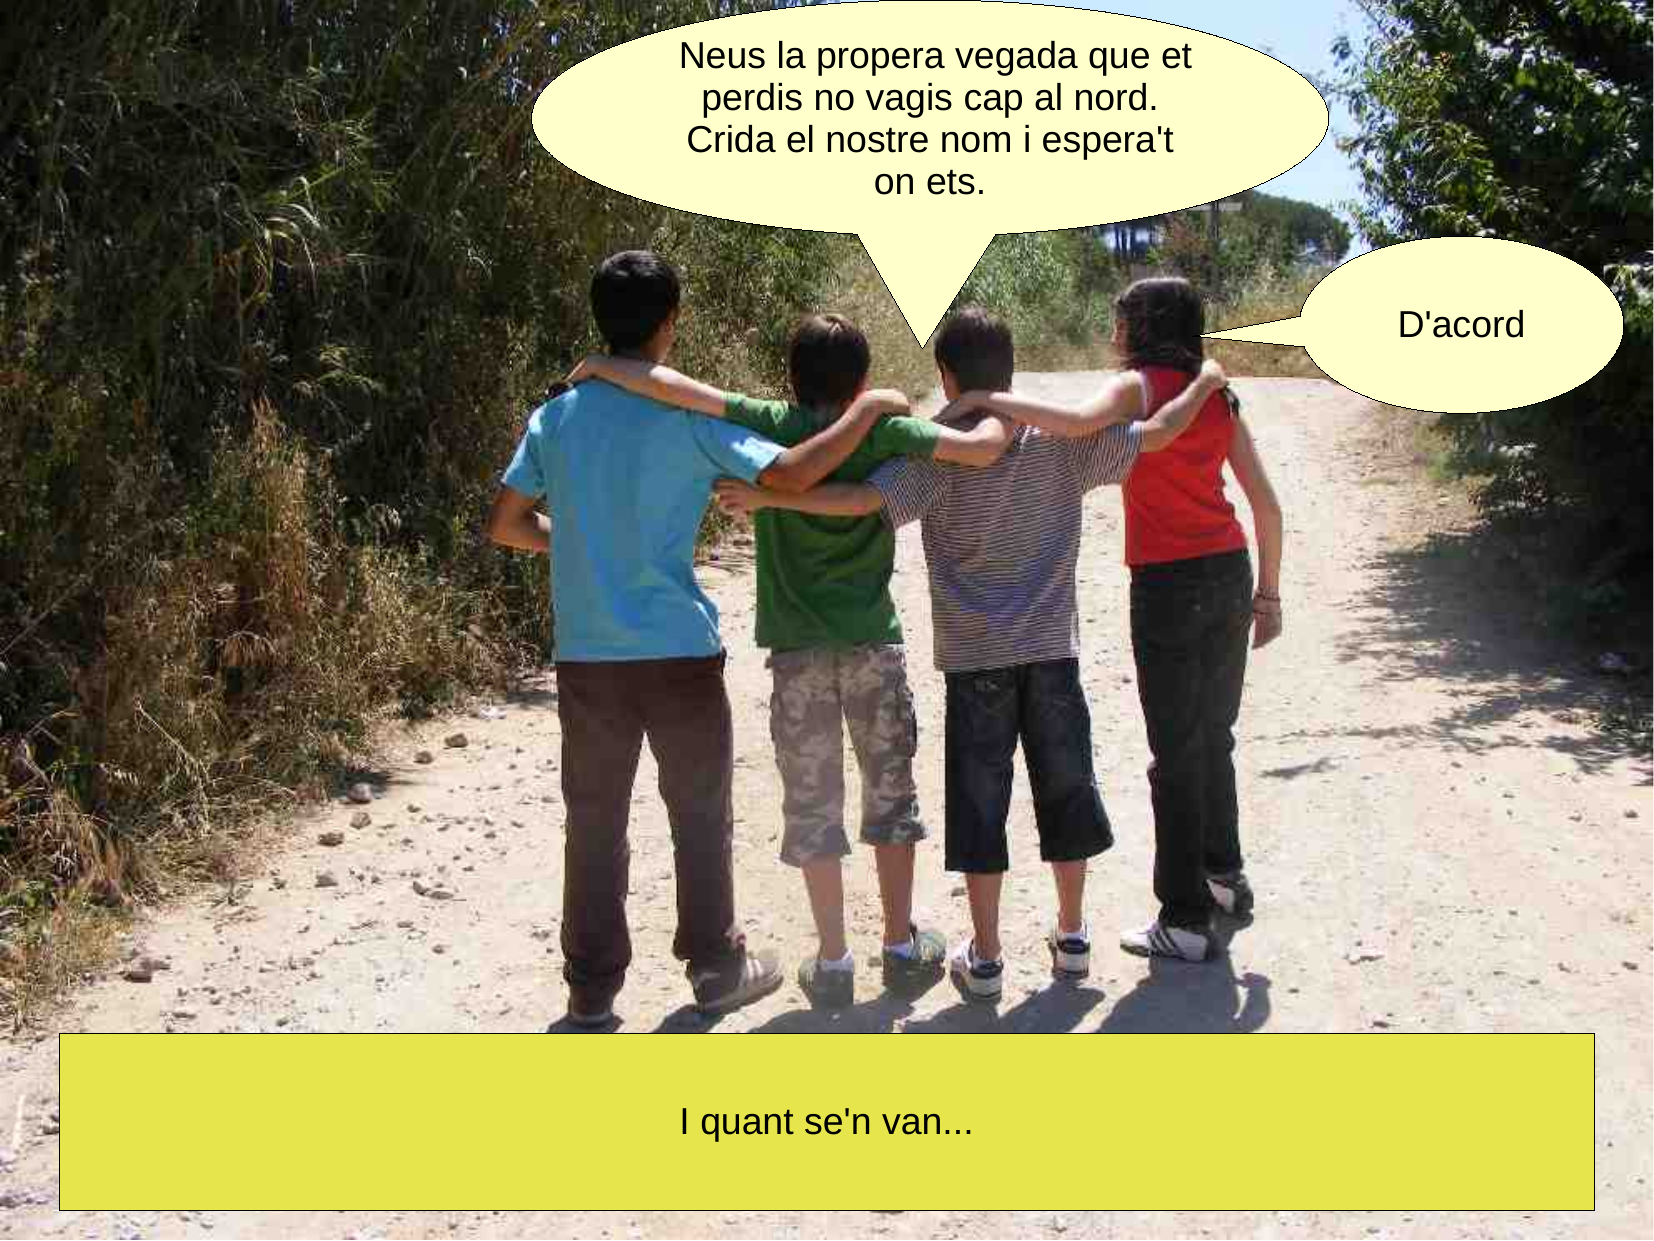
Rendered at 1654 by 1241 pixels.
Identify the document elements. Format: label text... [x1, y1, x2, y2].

text_box I quant se'n van... [59, 1033, 1595, 1211]
text_box D'acord [1192, 236, 1625, 414]
picture [0, 0, 1654, 1241]
text_box Neus la propera vegada que et perdis no vagis cap al nord. Crida el nostre nom i espera't on ets. [531, 0, 1329, 349]
